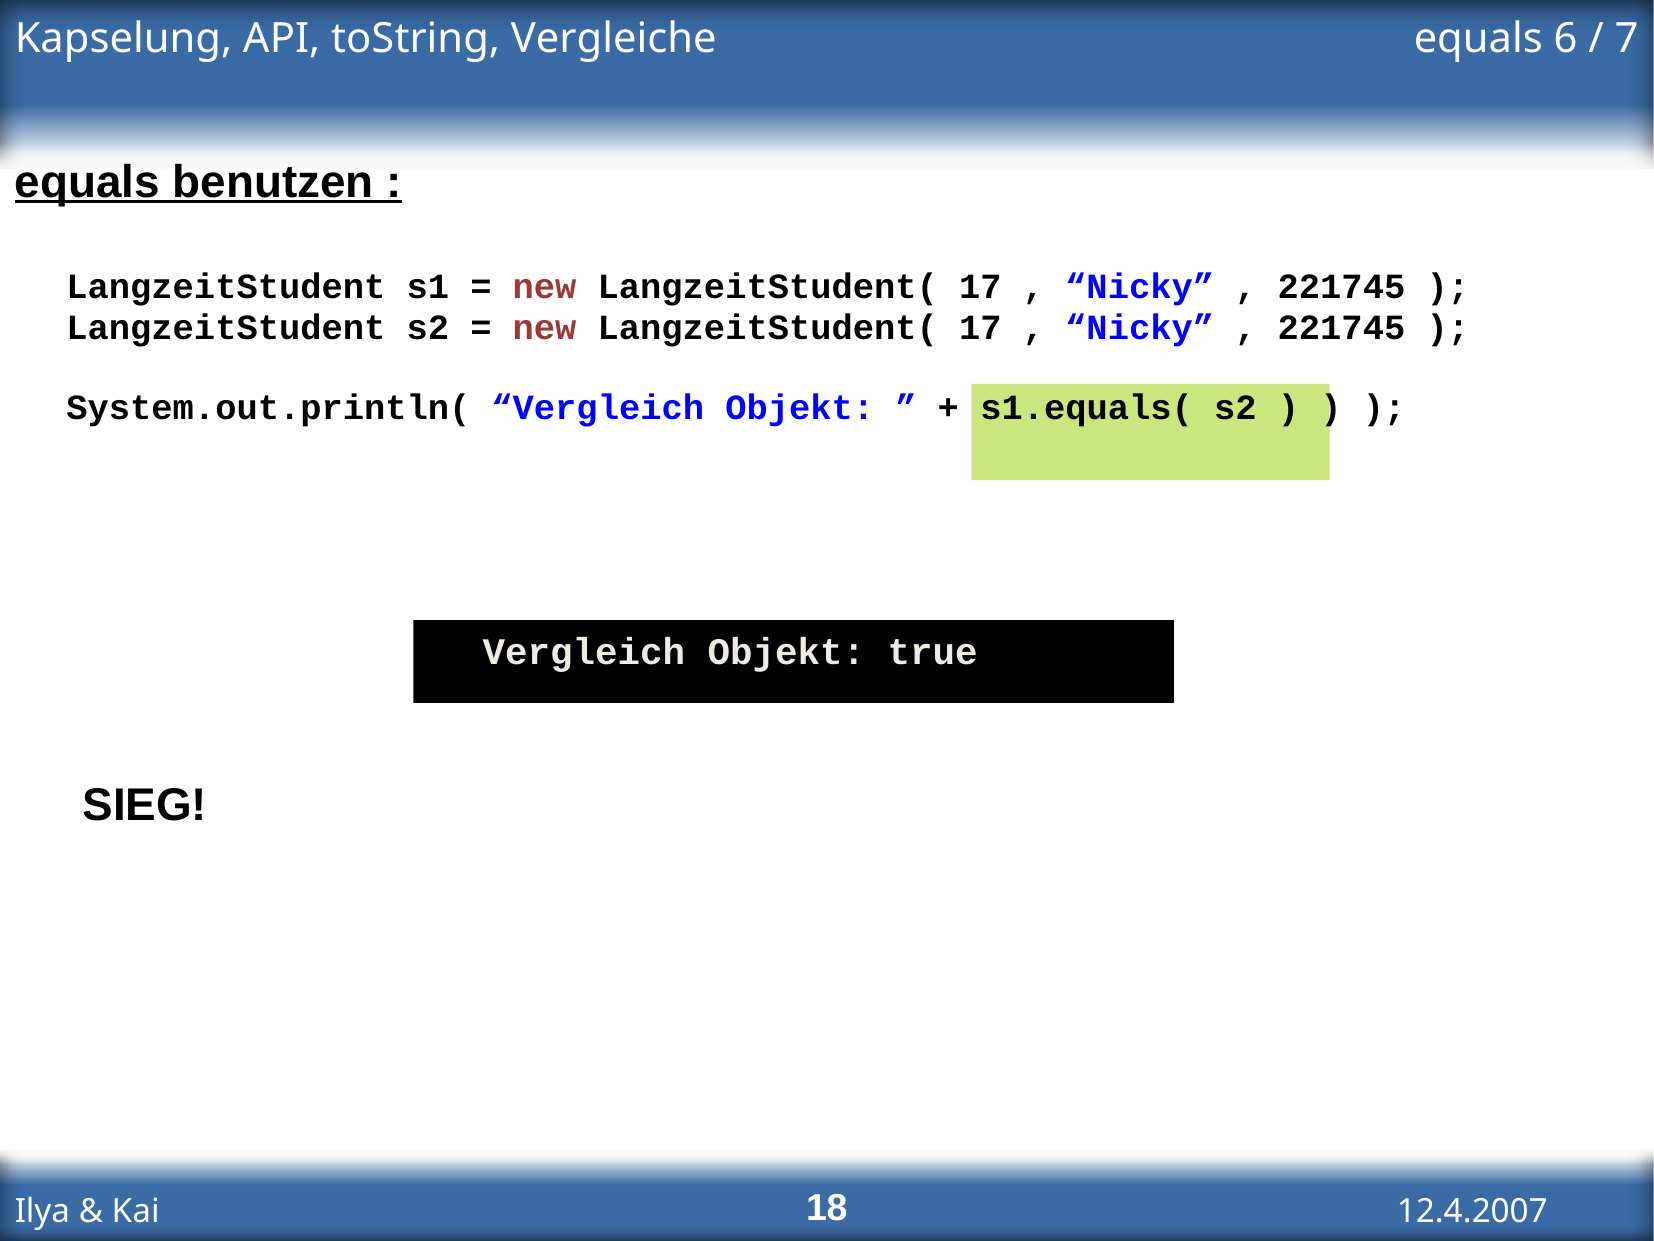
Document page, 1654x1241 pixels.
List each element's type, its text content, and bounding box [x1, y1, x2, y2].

text_box equals 6 / 7 [1226, 0, 1654, 73]
text_box SIEG! [55, 771, 1654, 839]
picture [0, 0, 1654, 148]
text_box equals benutzen : [0, 148, 1654, 216]
text_box LangzeitStudent s1 = new LangzeitStudent( 17 , “Nicky” , 221745 ); LangzeitStudent s2 = new LangzeitStudent( 17 , “Nicky” , 221745 ); System.out.println( “Vergleich Objekt: ” + s1.equals( s2 ) ) ); [51, 261, 1654, 439]
text_box Vergleich Objekt: true [467, 625, 1281, 750]
picture [0, 1149, 1654, 1241]
text_box [971, 439, 1330, 481]
text_box [413, 620, 1174, 703]
